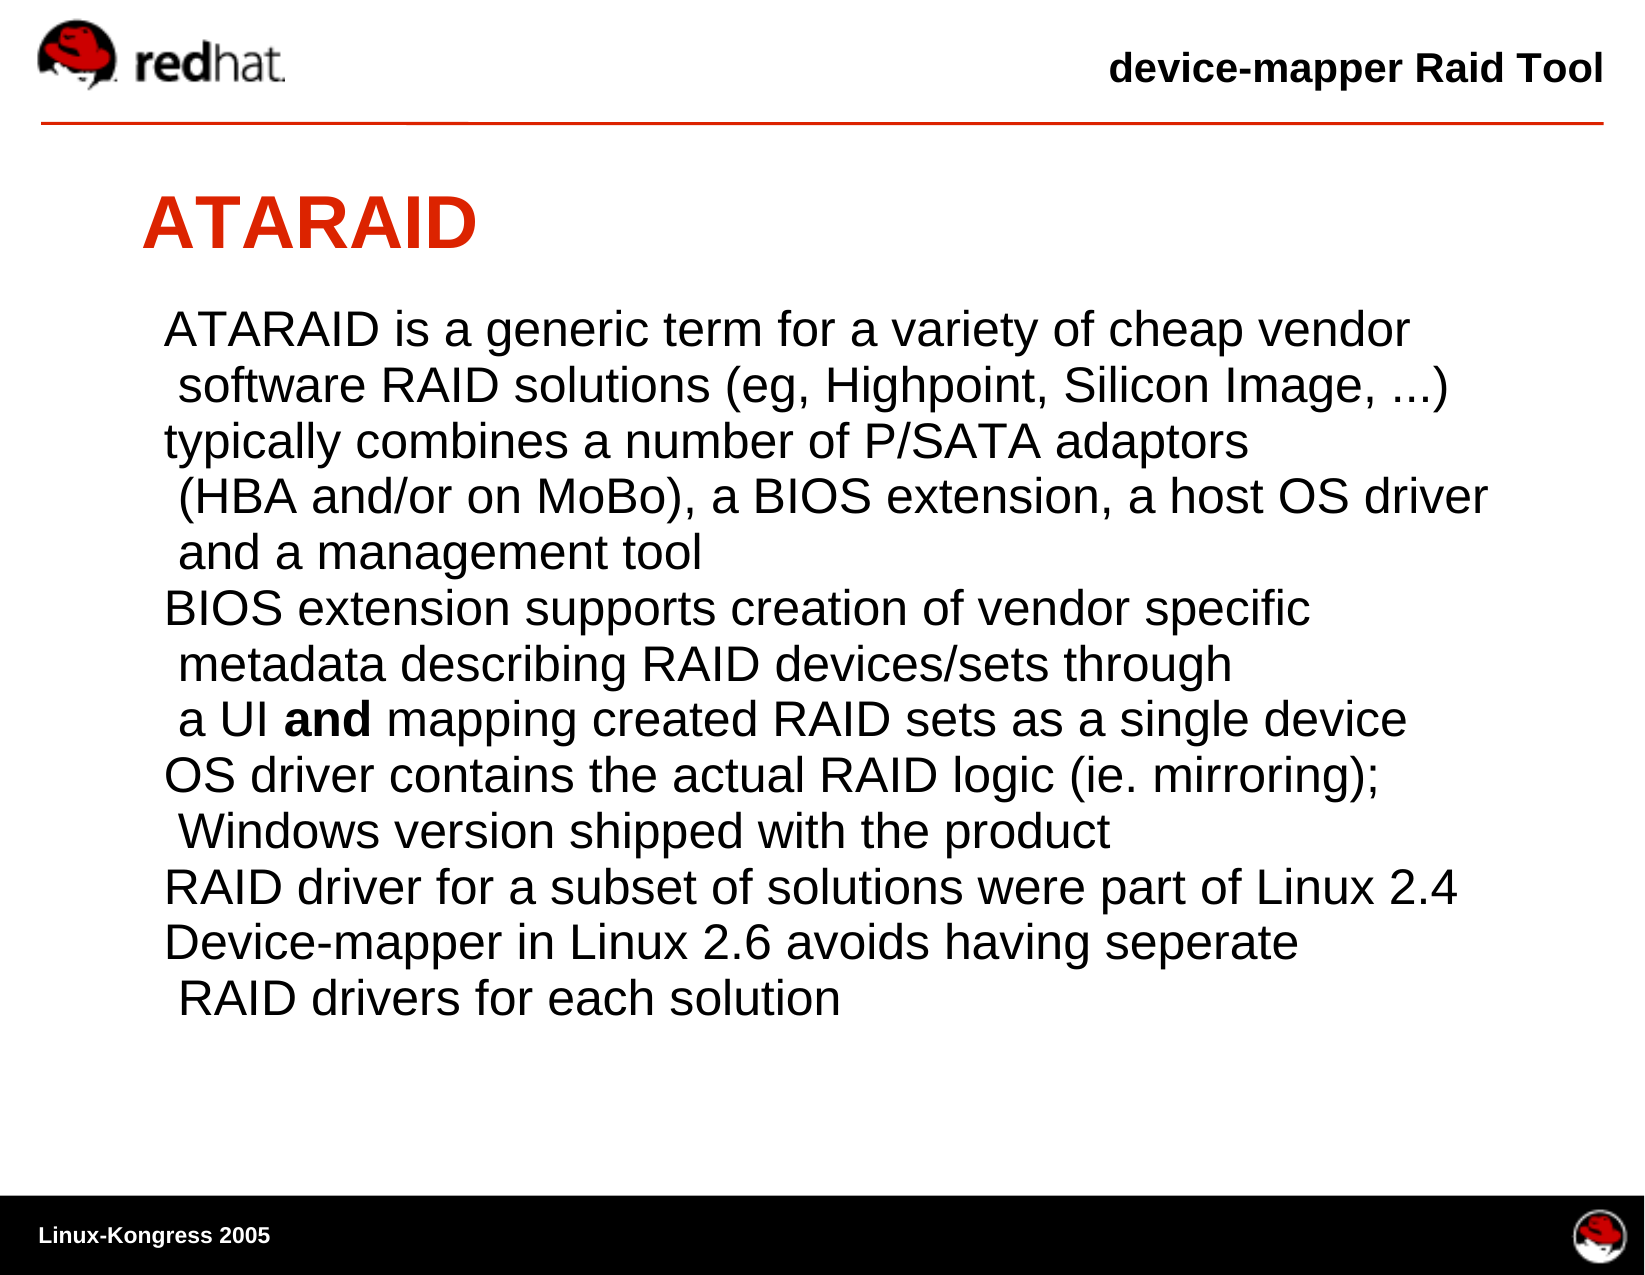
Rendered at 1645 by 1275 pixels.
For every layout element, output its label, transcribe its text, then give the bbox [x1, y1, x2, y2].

picture [36, 17, 285, 102]
text_box ATARAID [141, 180, 754, 274]
text_box ATARAID is a generic term for a variety of cheap vendor software RAID solutions (eg, Highpoint, Silicon Image, ...) typically combines a number of P/SATA adaptors (HBA and/or on MoBo), a BIOS extension, a host OS driver and a management tool BIOS extension supports creation of vendor specific metadata describing RAID devices/sets through a UI and mapping created RAID sets as a single device OS driver contains the actual RAID logic (ie. mirroring); Windows version shipped with the product RAID driver for a subset of solutions were part of Linux 2.4 Device-mapper in Linux 2.6 avoids having seperate RAID drivers for each solution [150, 301, 1346, 426]
text_box Linux-Kongress 2005 [38, 1222, 382, 1252]
picture [1568, 1206, 1632, 1270]
text_box [0, 1195, 1645, 1275]
text_box device-mapper Raid Tool [959, 44, 1605, 97]
